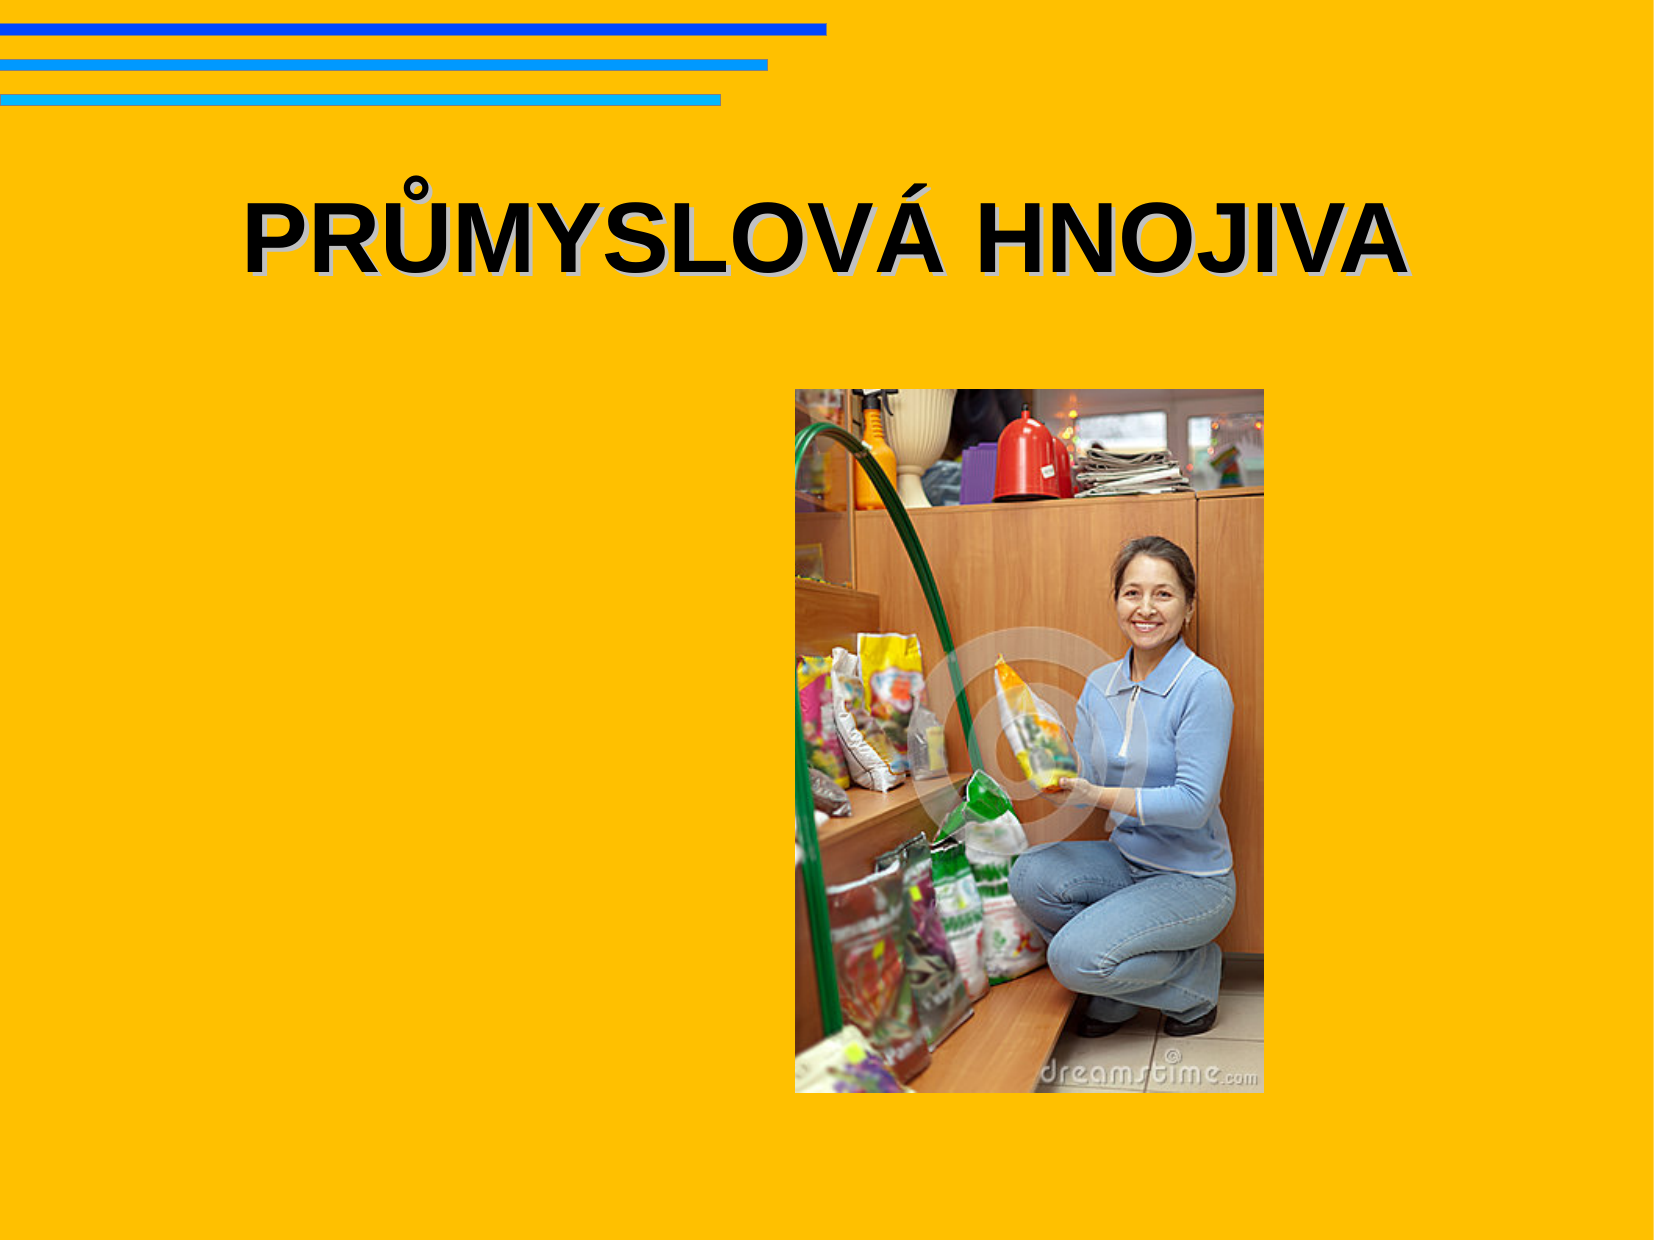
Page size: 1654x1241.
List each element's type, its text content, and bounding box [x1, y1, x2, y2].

text_box [0, 94, 721, 106]
text_box [0, 24, 827, 35]
subtitle PRŮMYSLOVÁ HNOJIVA [82, 0, 1571, 642]
picture [795, 642, 1264, 1093]
text_box [0, 59, 768, 71]
